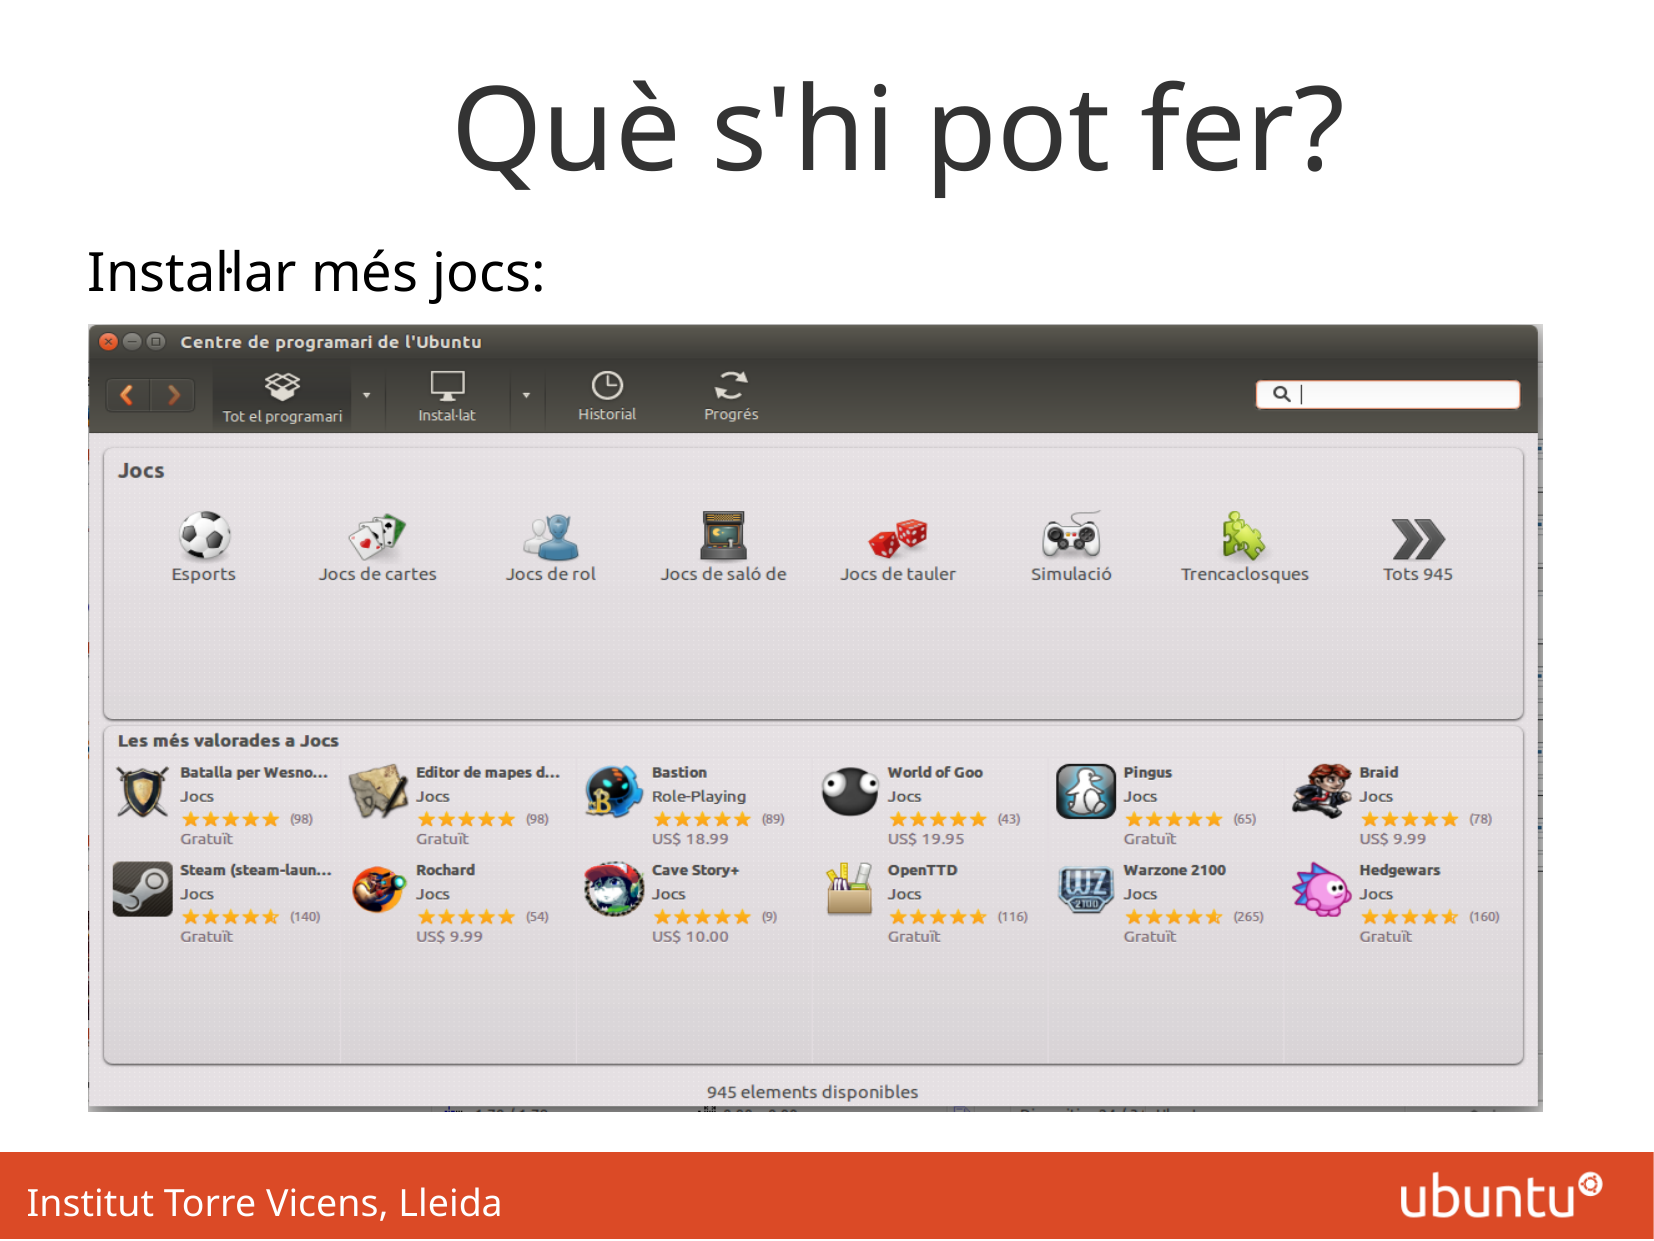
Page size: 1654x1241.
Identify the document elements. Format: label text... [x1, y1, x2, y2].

picture [88, 324, 1543, 1112]
picture [0, 1152, 1654, 1239]
title Què s'hi pot fer? [55, 29, 1595, 237]
text_box Instaŀlar més jocs: [59, 226, 1625, 1078]
text_box Institut Torre Vicens, Lleida 17/05/2014 [11, 1169, 739, 1227]
